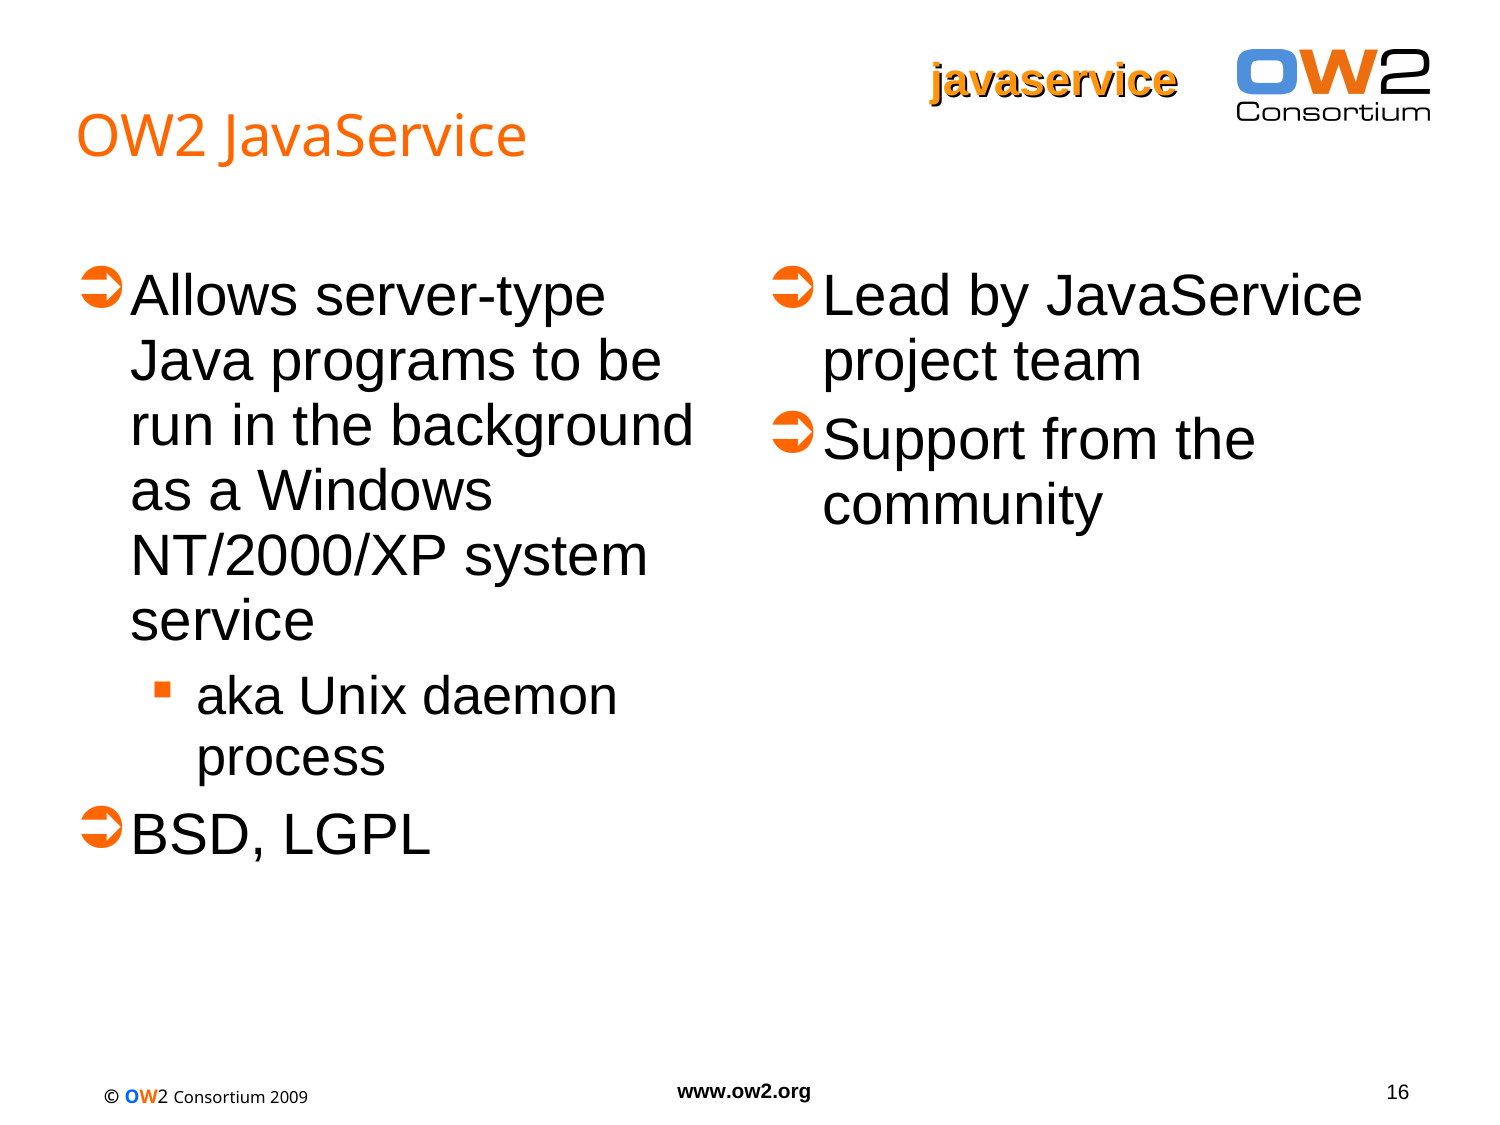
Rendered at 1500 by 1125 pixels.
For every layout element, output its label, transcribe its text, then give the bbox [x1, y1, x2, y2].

title OW2 JavaService [75, 45, 1175, 215]
list Allows server-type Java programs to be run in the background as a Windows NT/2000/XP system service aka Unix daemon process BSD, LGPL [74, 262, 734, 1005]
text_box javaservice [915, 52, 1223, 119]
list Lead by JavaService project team Support from the community [766, 262, 1425, 1005]
